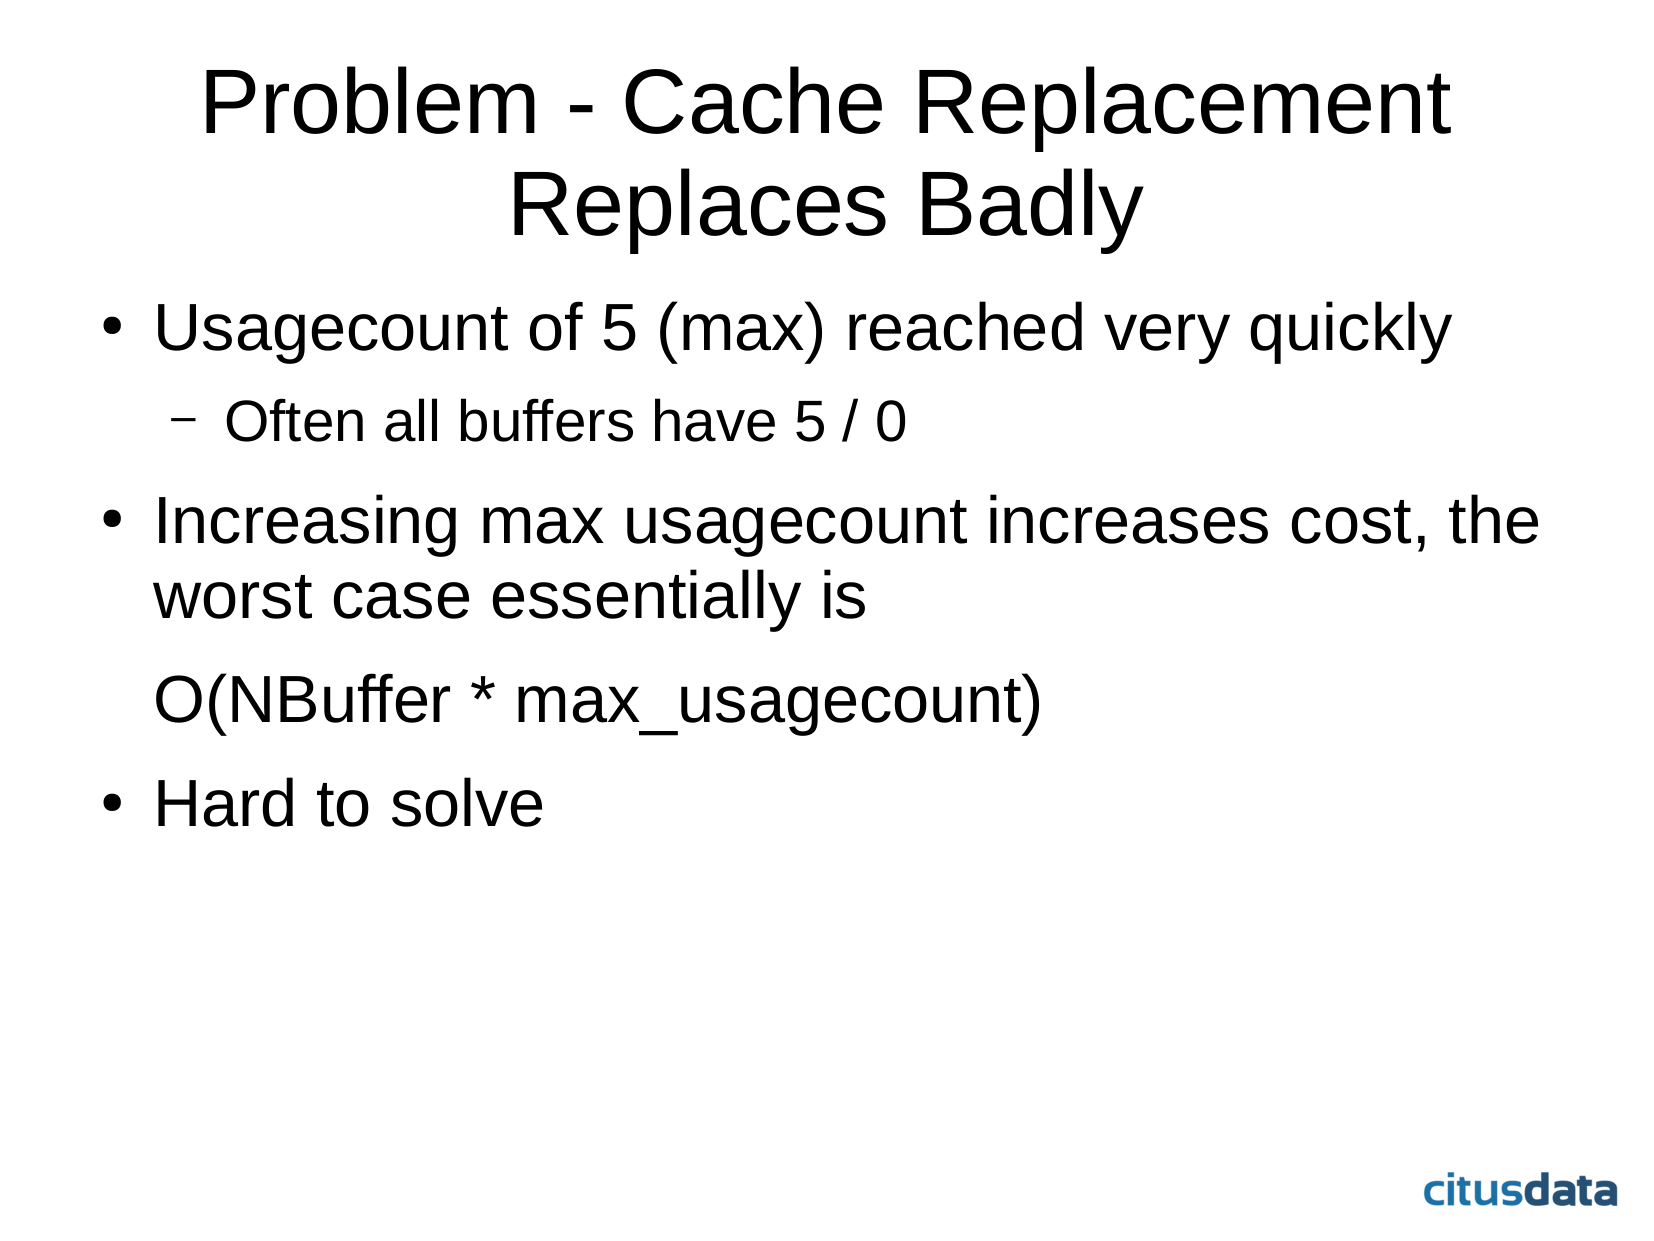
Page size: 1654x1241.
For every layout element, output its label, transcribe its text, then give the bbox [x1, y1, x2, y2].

picture [1420, 1167, 1622, 1209]
list Usagecount of 5 (max) reached very quickly Often all buffers have 5 / 0 Increasing max usagecount increases cost, the worst case essentially is O(NBuffer * max_usagecount) Hard to solve [82, 290, 1571, 1096]
title Problem - Cache Replacement Replaces Badly [82, 49, 1571, 257]
